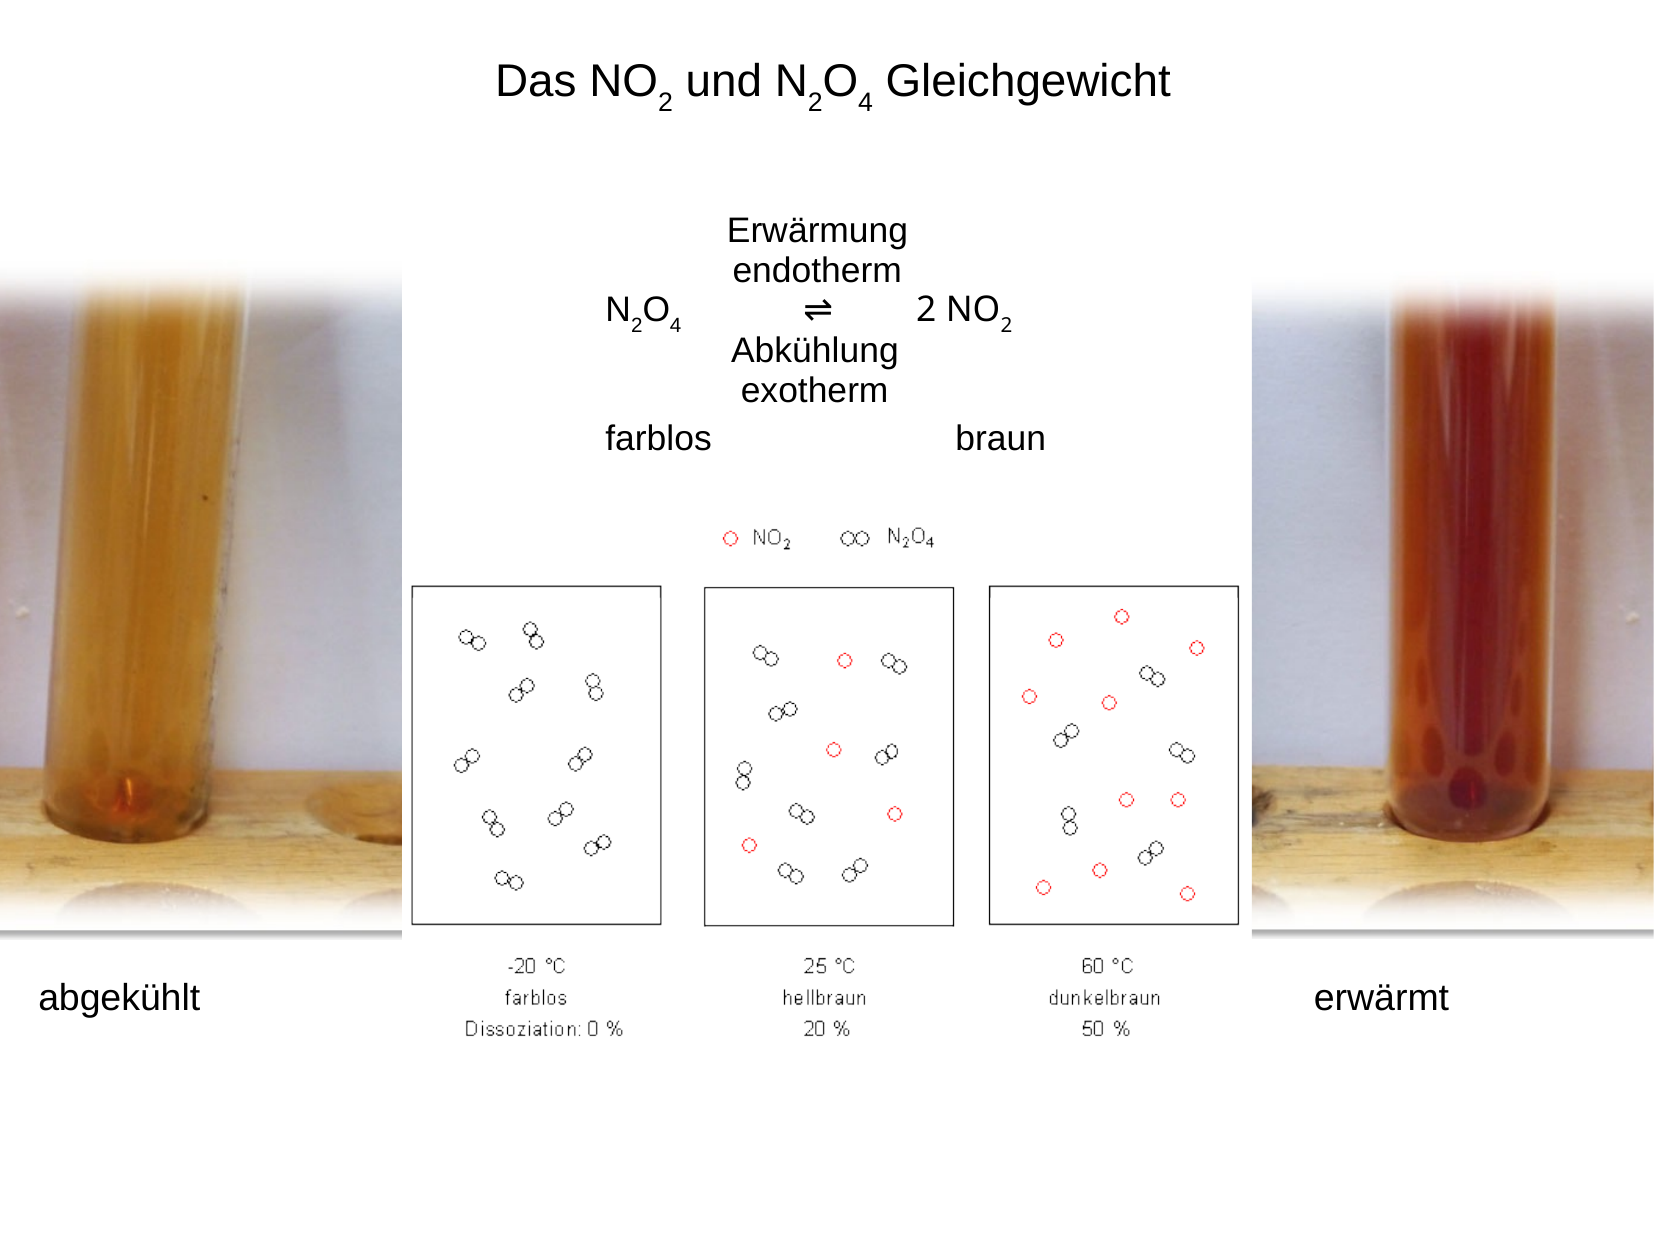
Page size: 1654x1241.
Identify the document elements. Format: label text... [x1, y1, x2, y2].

picture [0, 259, 402, 940]
text_box N2O4 ⇌ 2 NO2 farblos braun [590, 236, 1063, 504]
text_box Abkühlung exotherm [696, 283, 1052, 432]
text_box Das NO2 und N2O4 Gleichgewicht [0, 5, 1654, 201]
text_box Erwärmung endotherm [595, 163, 1068, 298]
text_box erwärmt [1299, 968, 1619, 1026]
picture [1251, 271, 1654, 939]
picture [410, 523, 1241, 1052]
text_box abgekühlt [23, 968, 355, 1026]
